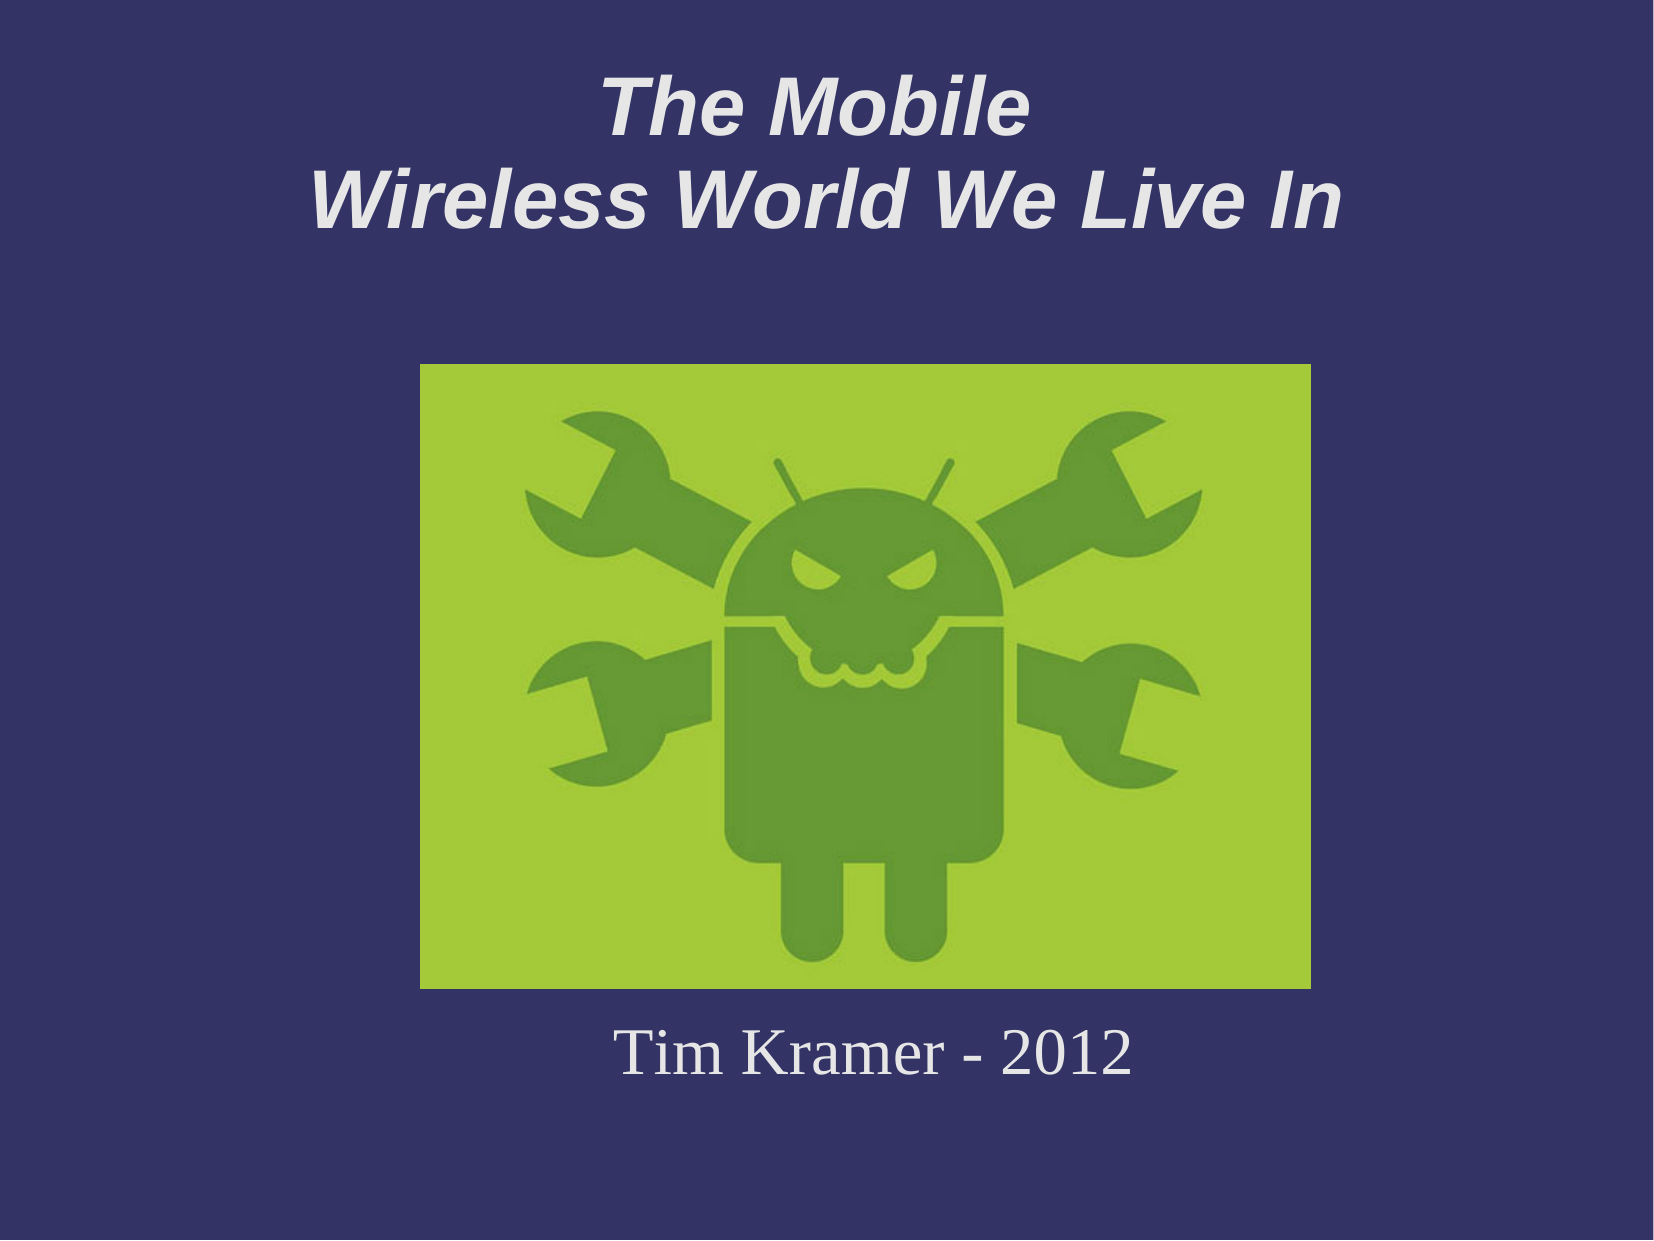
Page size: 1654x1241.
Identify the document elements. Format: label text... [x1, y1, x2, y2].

subtitle Tim Kramer - 2012 [178, 348, 1570, 1163]
title The Mobile Wireless World We Live In [82, 49, 1571, 257]
